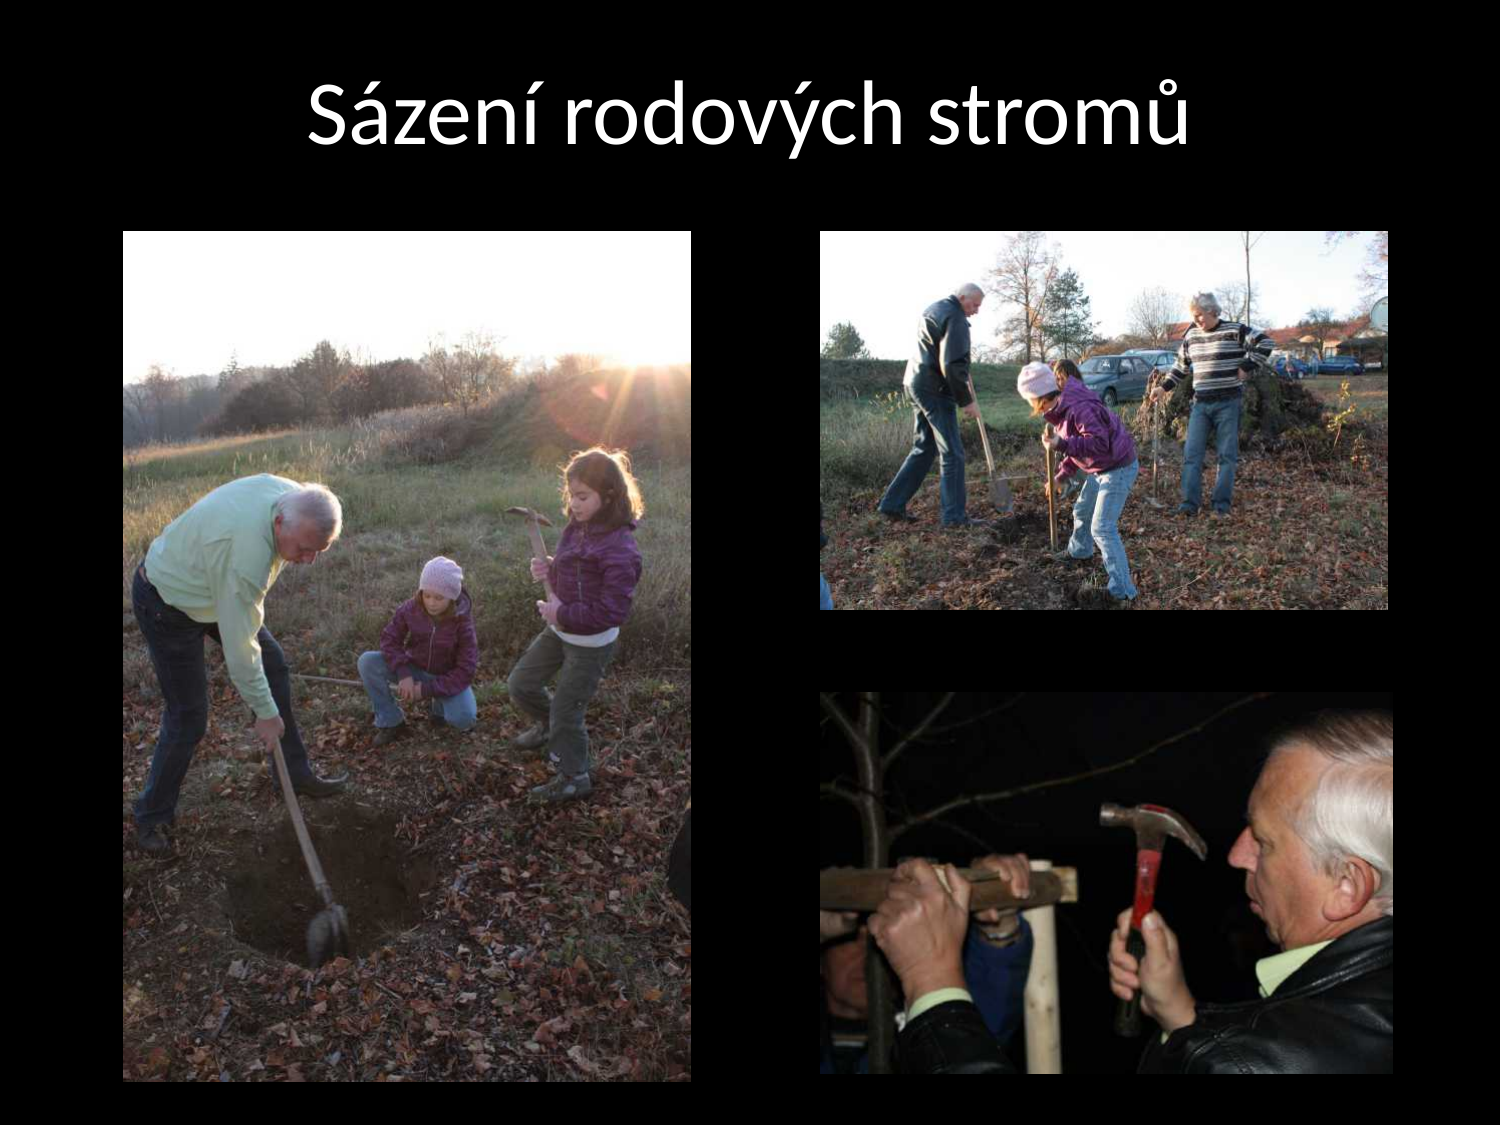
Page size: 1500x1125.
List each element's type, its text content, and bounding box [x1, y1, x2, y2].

picture [123, 231, 691, 1083]
picture [820, 231, 1388, 610]
title Sázení rodových stromů [75, 45, 1425, 233]
picture [820, 692, 1393, 1074]
